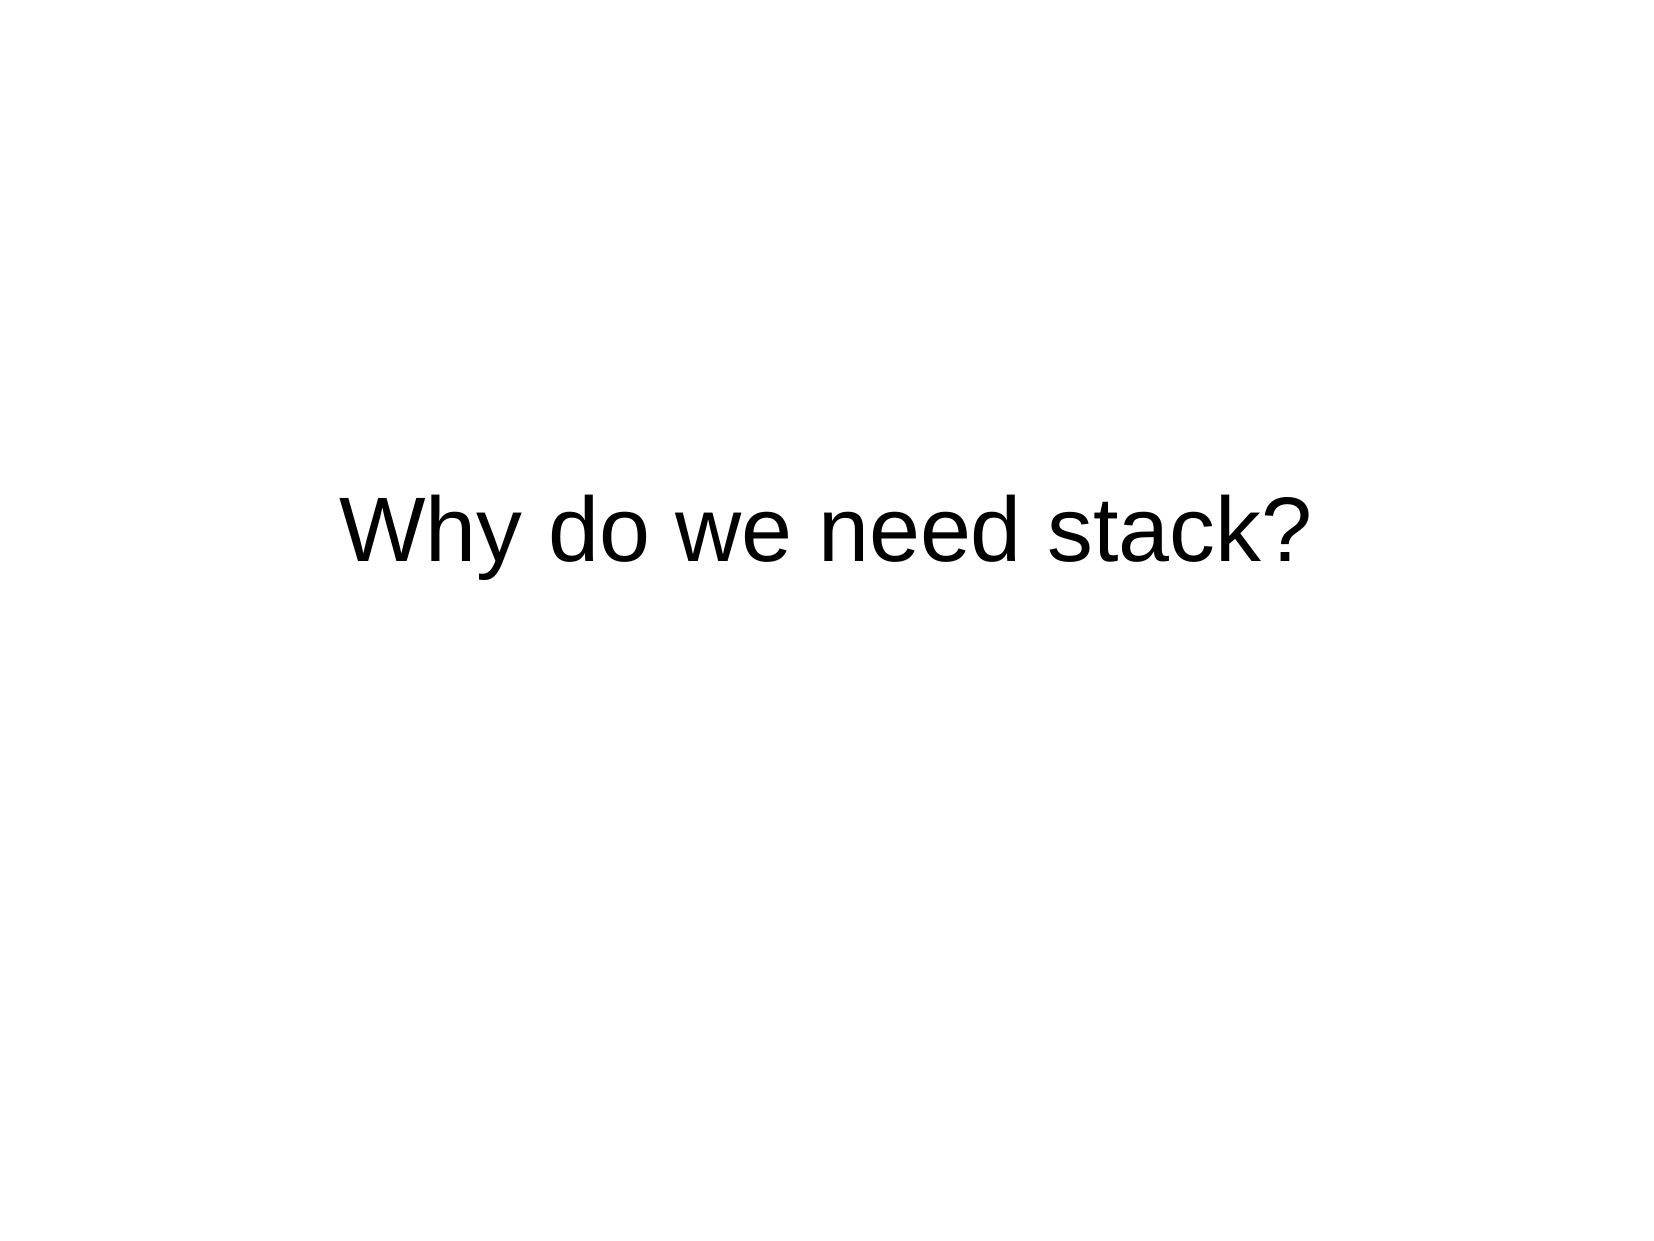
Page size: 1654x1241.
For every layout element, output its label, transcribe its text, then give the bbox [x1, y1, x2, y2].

subtitle Why do we need stack? [82, 49, 1571, 1010]
